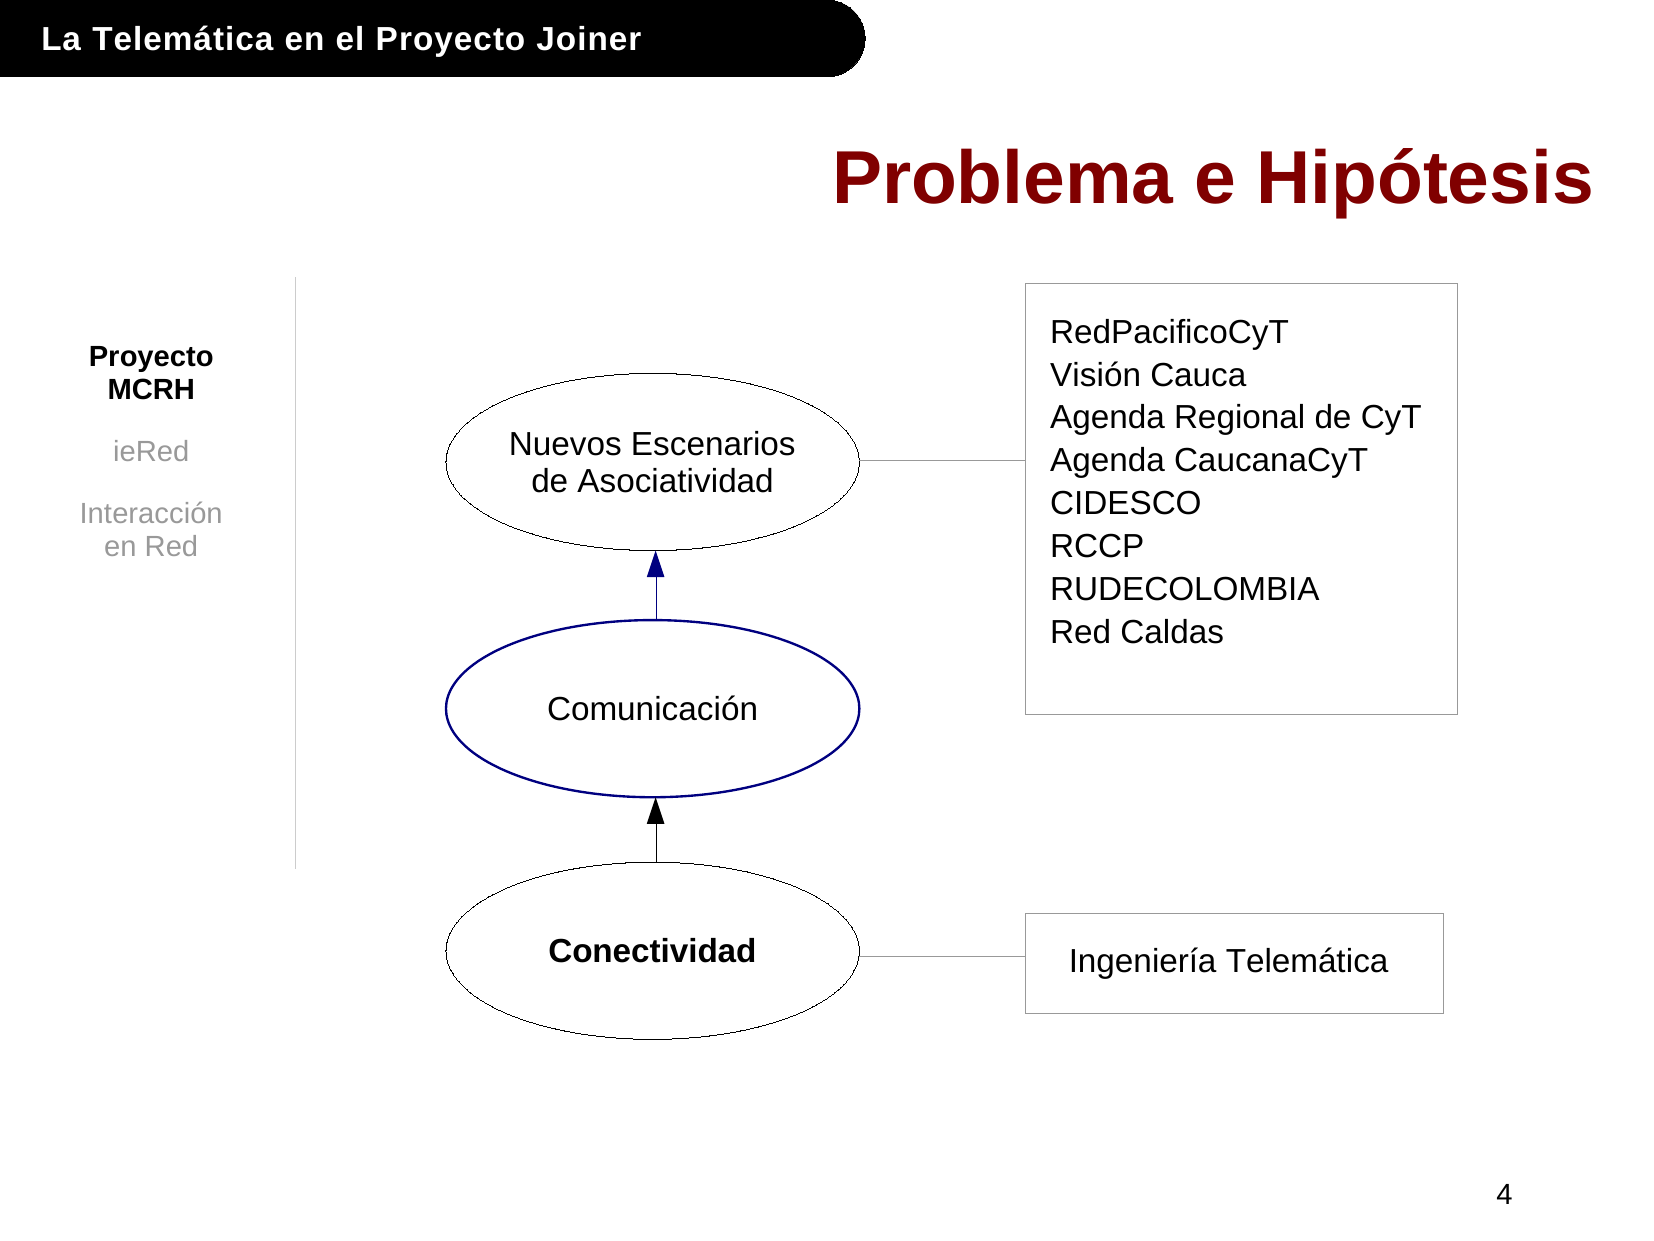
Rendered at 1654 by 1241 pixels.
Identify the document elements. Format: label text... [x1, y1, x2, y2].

text_box Nuevos Escenarios de Asociatividad [445, 373, 860, 551]
text_box Ingeniería Telemática [1025, 913, 1444, 1014]
text_box RedPacificoCyT Visión Cauca Agenda Regional de CyT Agenda CaucanaCyT CIDESCO RCCP RUDECOLOMBIA Red Caldas [1025, 283, 1458, 715]
title Problema e Hipótesis [118, 118, 1595, 237]
text_box Conectividad [445, 862, 860, 1040]
text_box Comunicación [445, 620, 860, 798]
list Proyecto MCRH ieRed Interacción en Red [18, 277, 285, 862]
